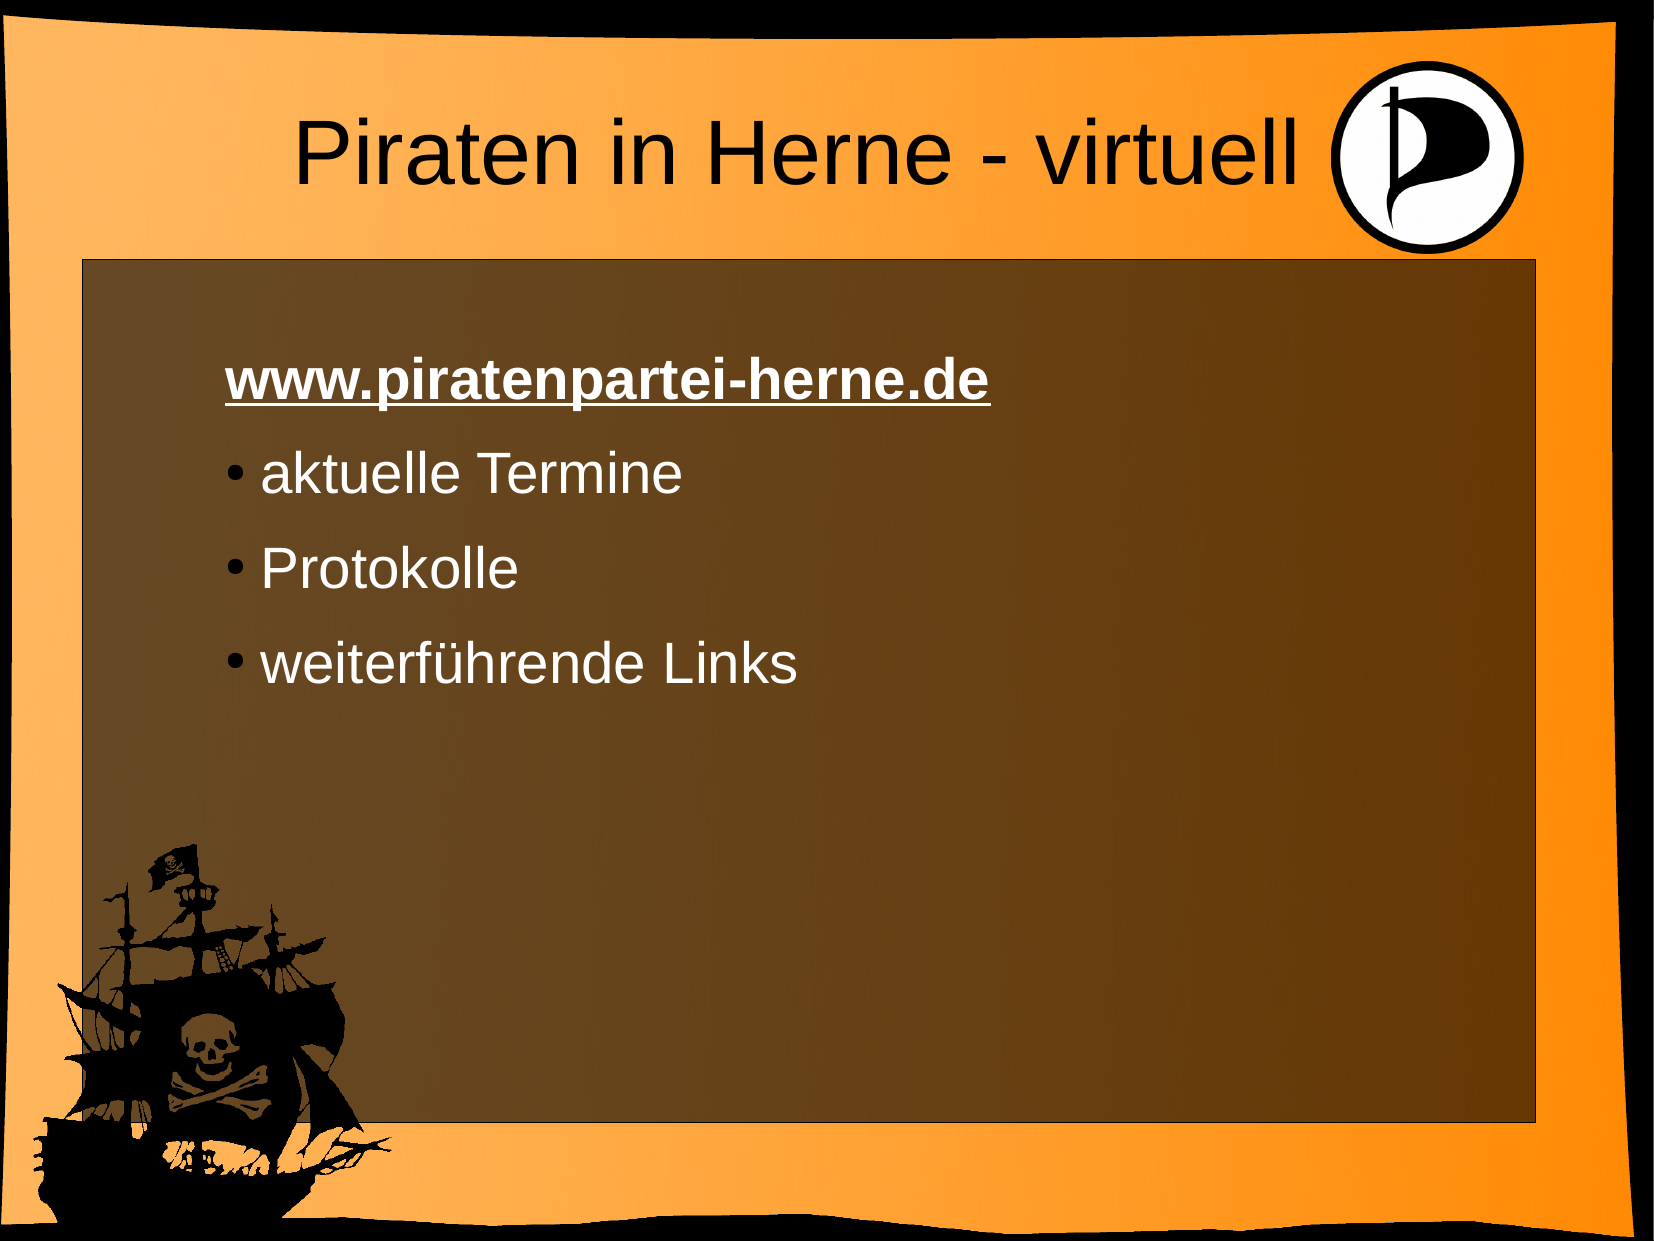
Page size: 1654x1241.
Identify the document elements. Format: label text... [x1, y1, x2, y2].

picture [1, 16, 1634, 1241]
text_box [82, 259, 1536, 1123]
text_box www.piratenpartei-herne.de aktuelle Termine Protokolle weiterführende Links [210, 339, 1512, 798]
title Piraten in Herne - virtuell [82, 49, 1512, 257]
